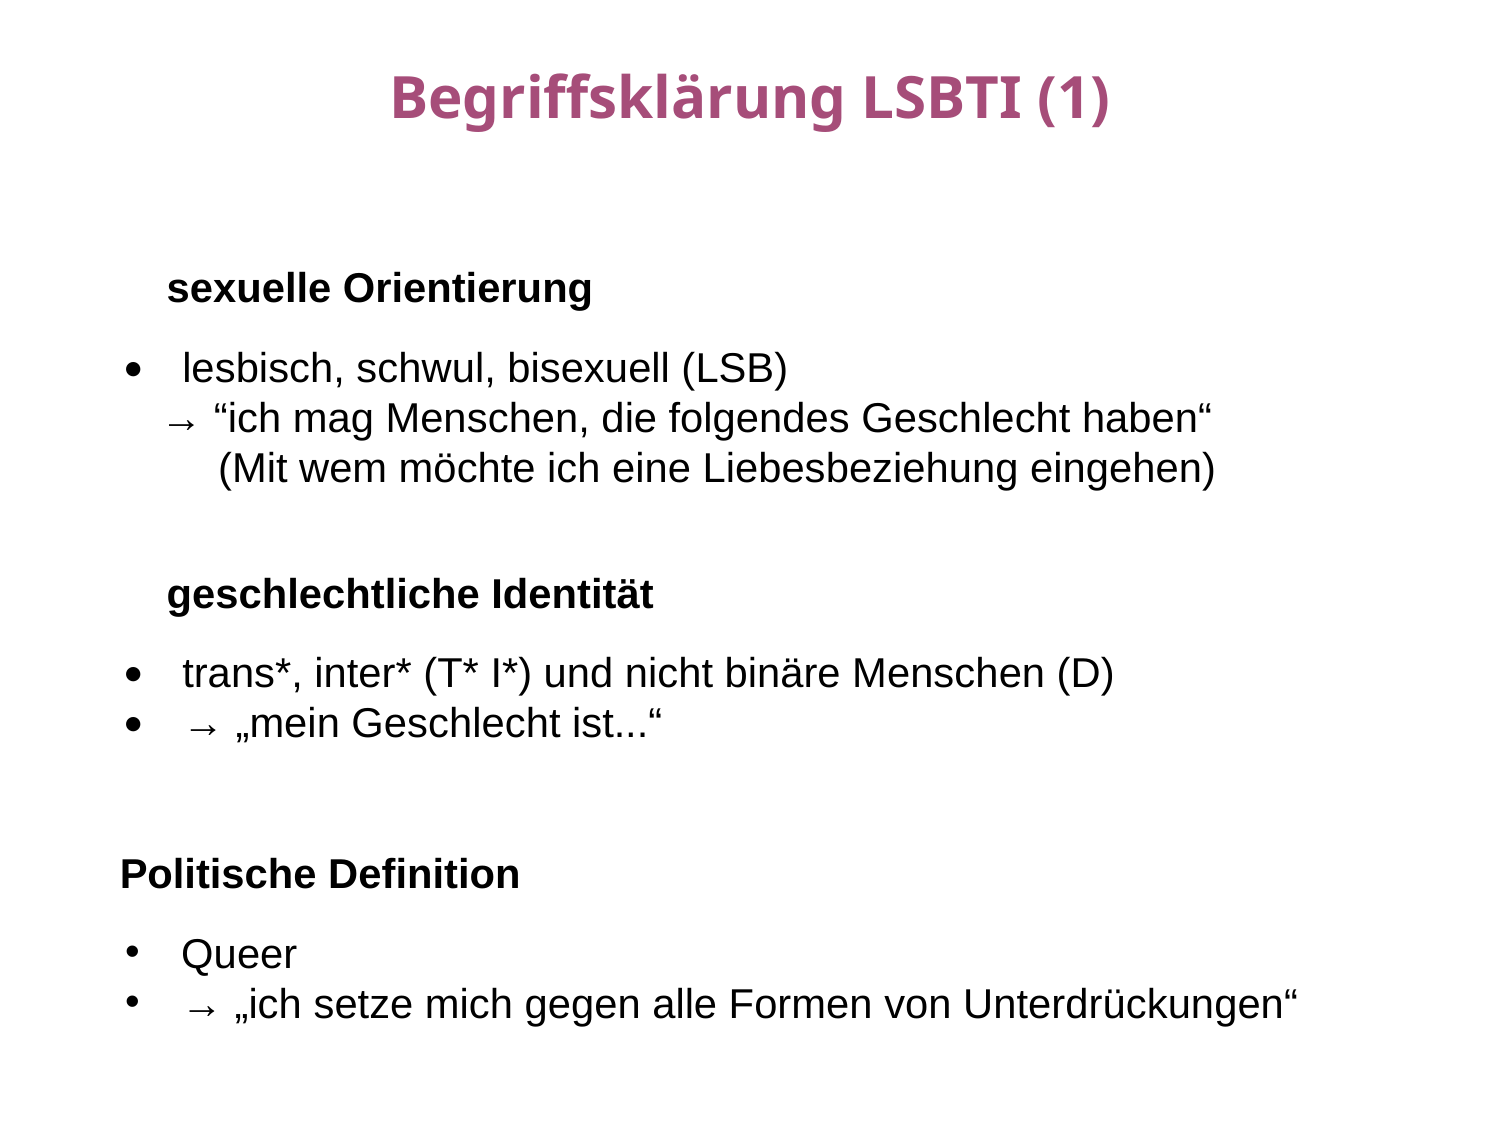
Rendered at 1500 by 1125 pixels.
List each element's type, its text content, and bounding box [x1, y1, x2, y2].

text_box Begriffsklärung LSBTI (1) [75, 45, 1425, 150]
text_box sexuelle Orientierung lesbisch, schwul, bisexuell (LSB) → “ich mag Menschen, die folgendes Geschlecht haben“ (Mit wem möchte ich eine Liebesbeziehung eingehen) geschlechtliche Identität trans*, inter* (T* I*) und nicht binäre Menschen (D) → „mein Geschlecht ist...“ Politische Definition Queer → „ich setze mich gegen alle Formen von Unterdrückungen“ [76, 196, 1416, 1085]
